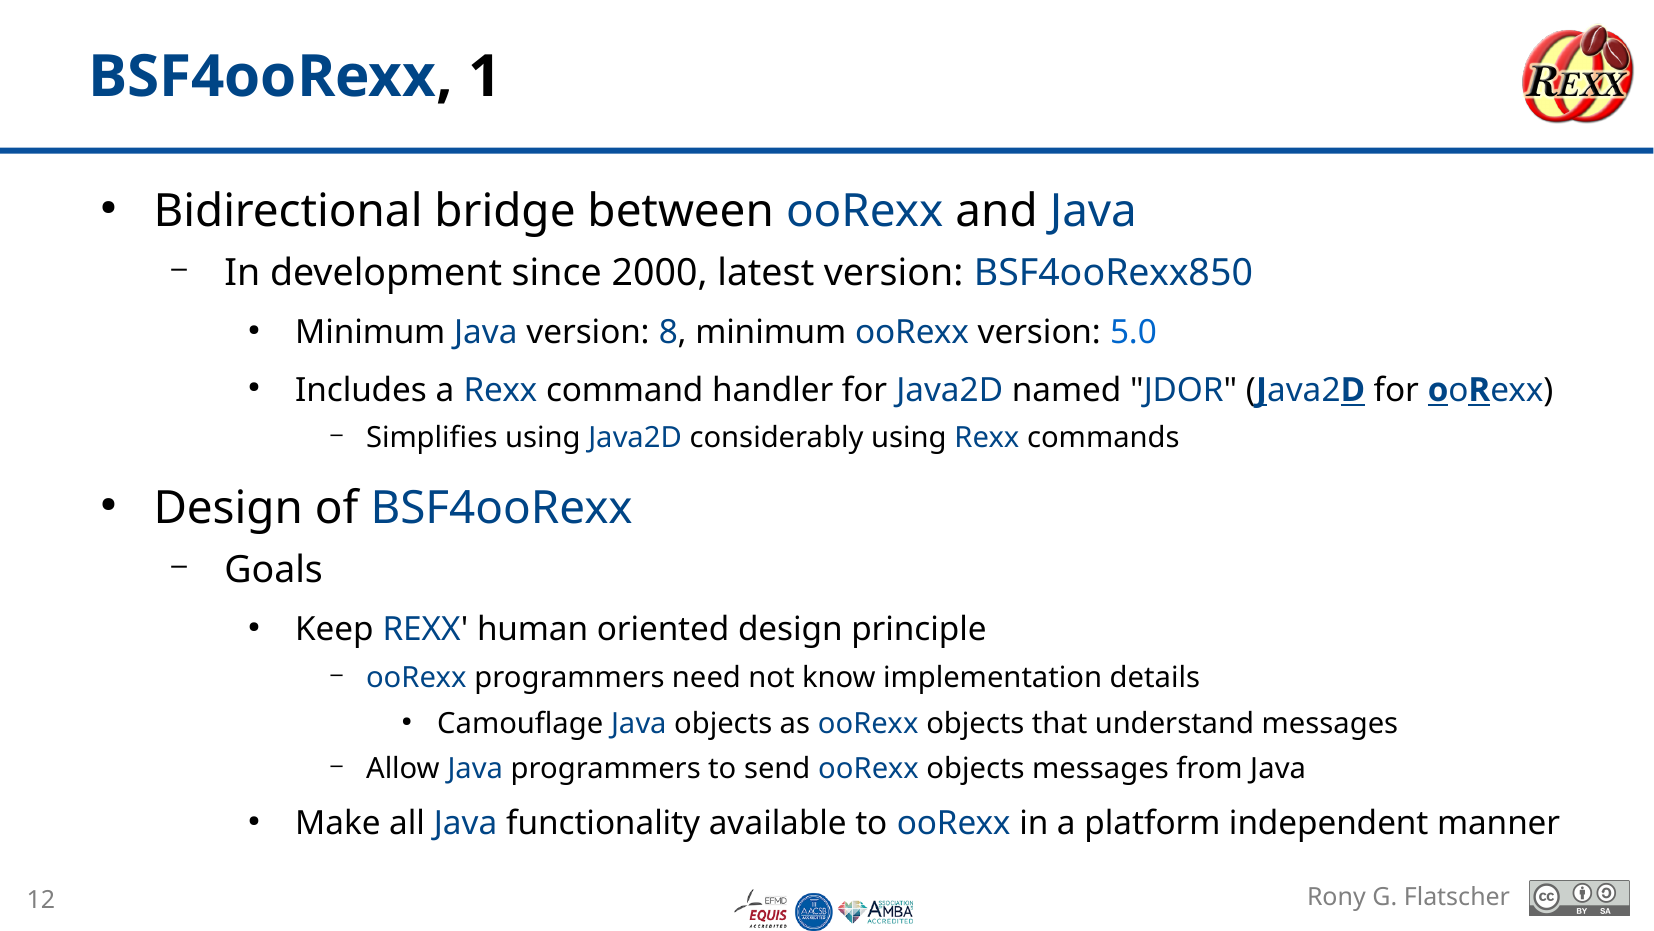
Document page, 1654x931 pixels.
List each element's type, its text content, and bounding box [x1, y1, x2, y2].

list Bidirectional bridge between ooRexx and Java In development since 2000, latest version: BSF4ooRexx850 Minimum Java version: 8, minimum ooRexx version: 5.0 Includes a Rexx command handler for Java2D named "JDOR" (Java2D for ooRexx) Simplifies using Java2D considerably using Rexx commands Design of BSF4ooRexx Goals Keep REXX' human oriented design principle ooRexx programmers need not know implementation details Camouflage Java objects as ooRexx objects that understand messages Allow Java programmers to send ooRexx objects messages from Java Make all Java functionality available to ooRexx in a platform independent manner [82, 177, 1579, 857]
picture [1521, 19, 1635, 133]
title BSF4ooRexx, 1 [29, 0, 1654, 148]
picture [734, 889, 913, 931]
